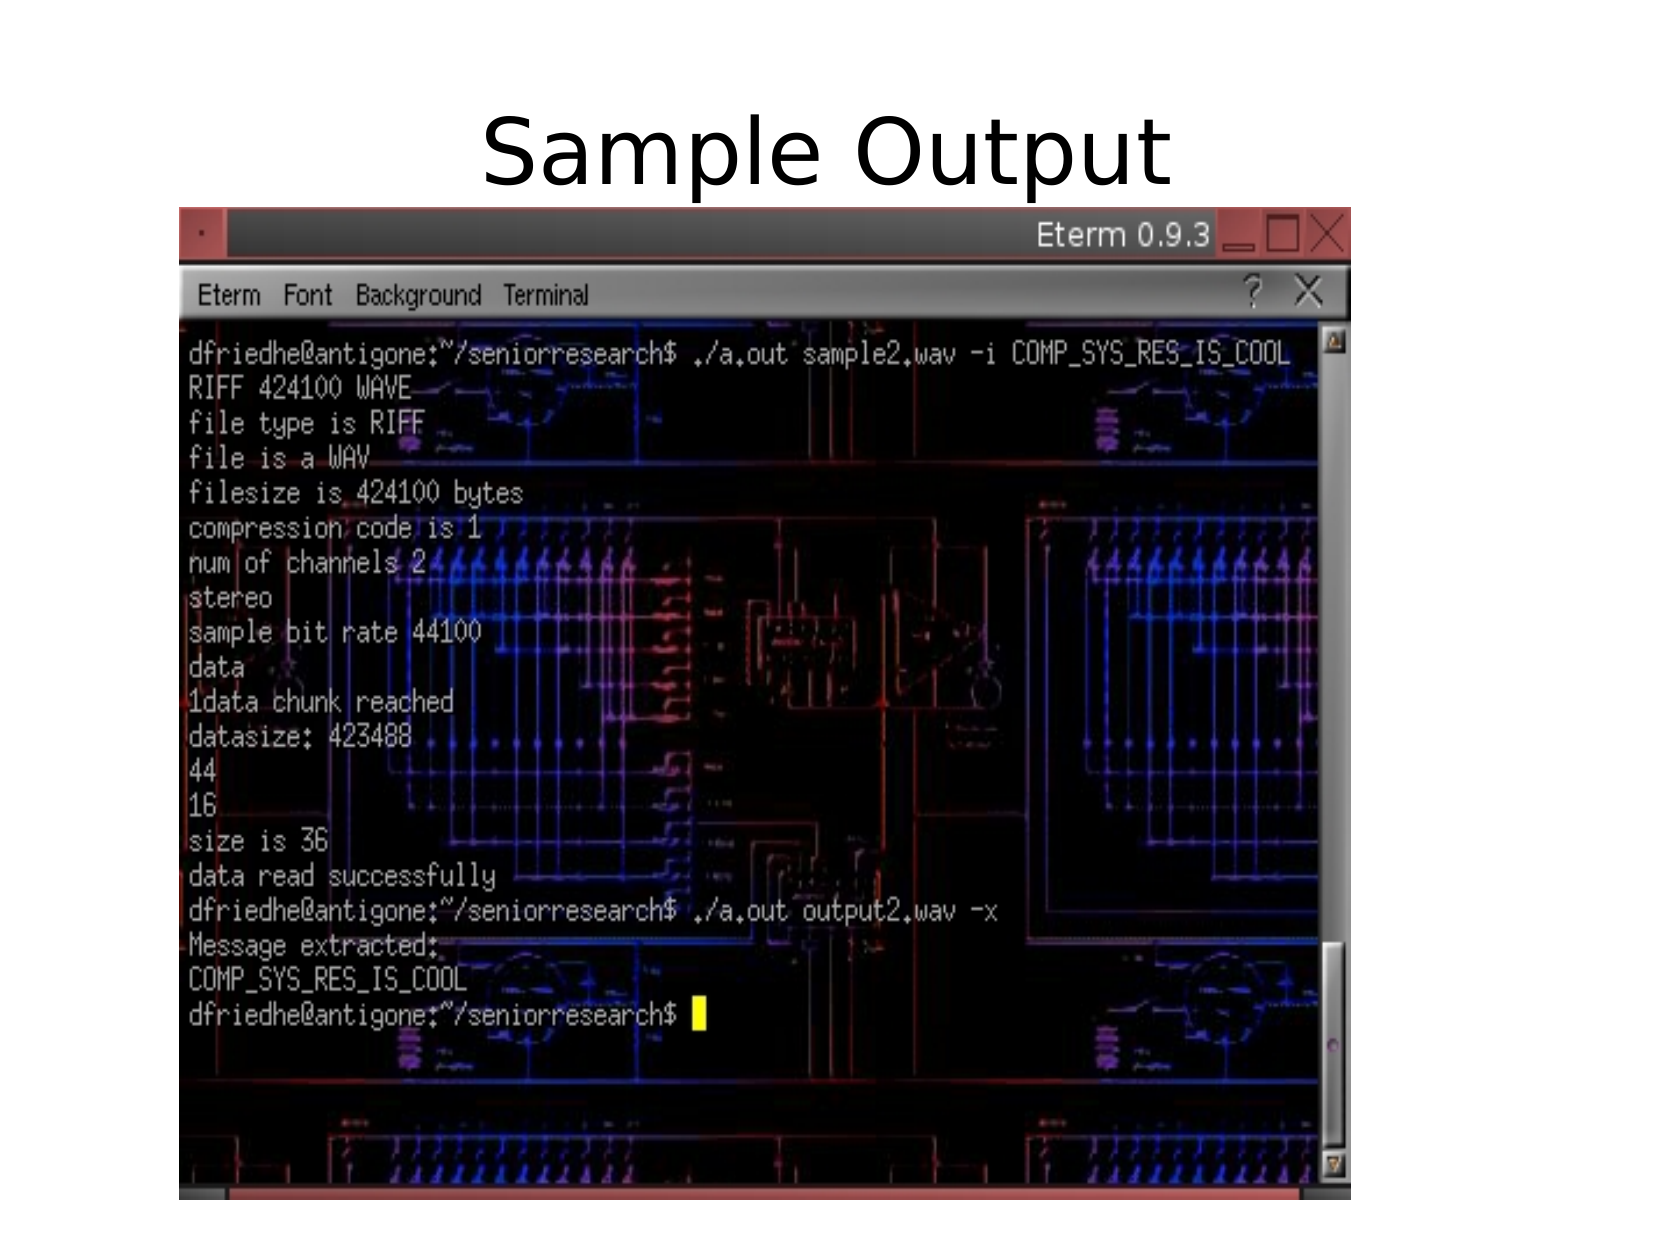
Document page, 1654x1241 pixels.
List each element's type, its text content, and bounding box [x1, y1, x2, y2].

picture [179, 207, 1351, 1201]
title Sample Output [82, 49, 1571, 257]
